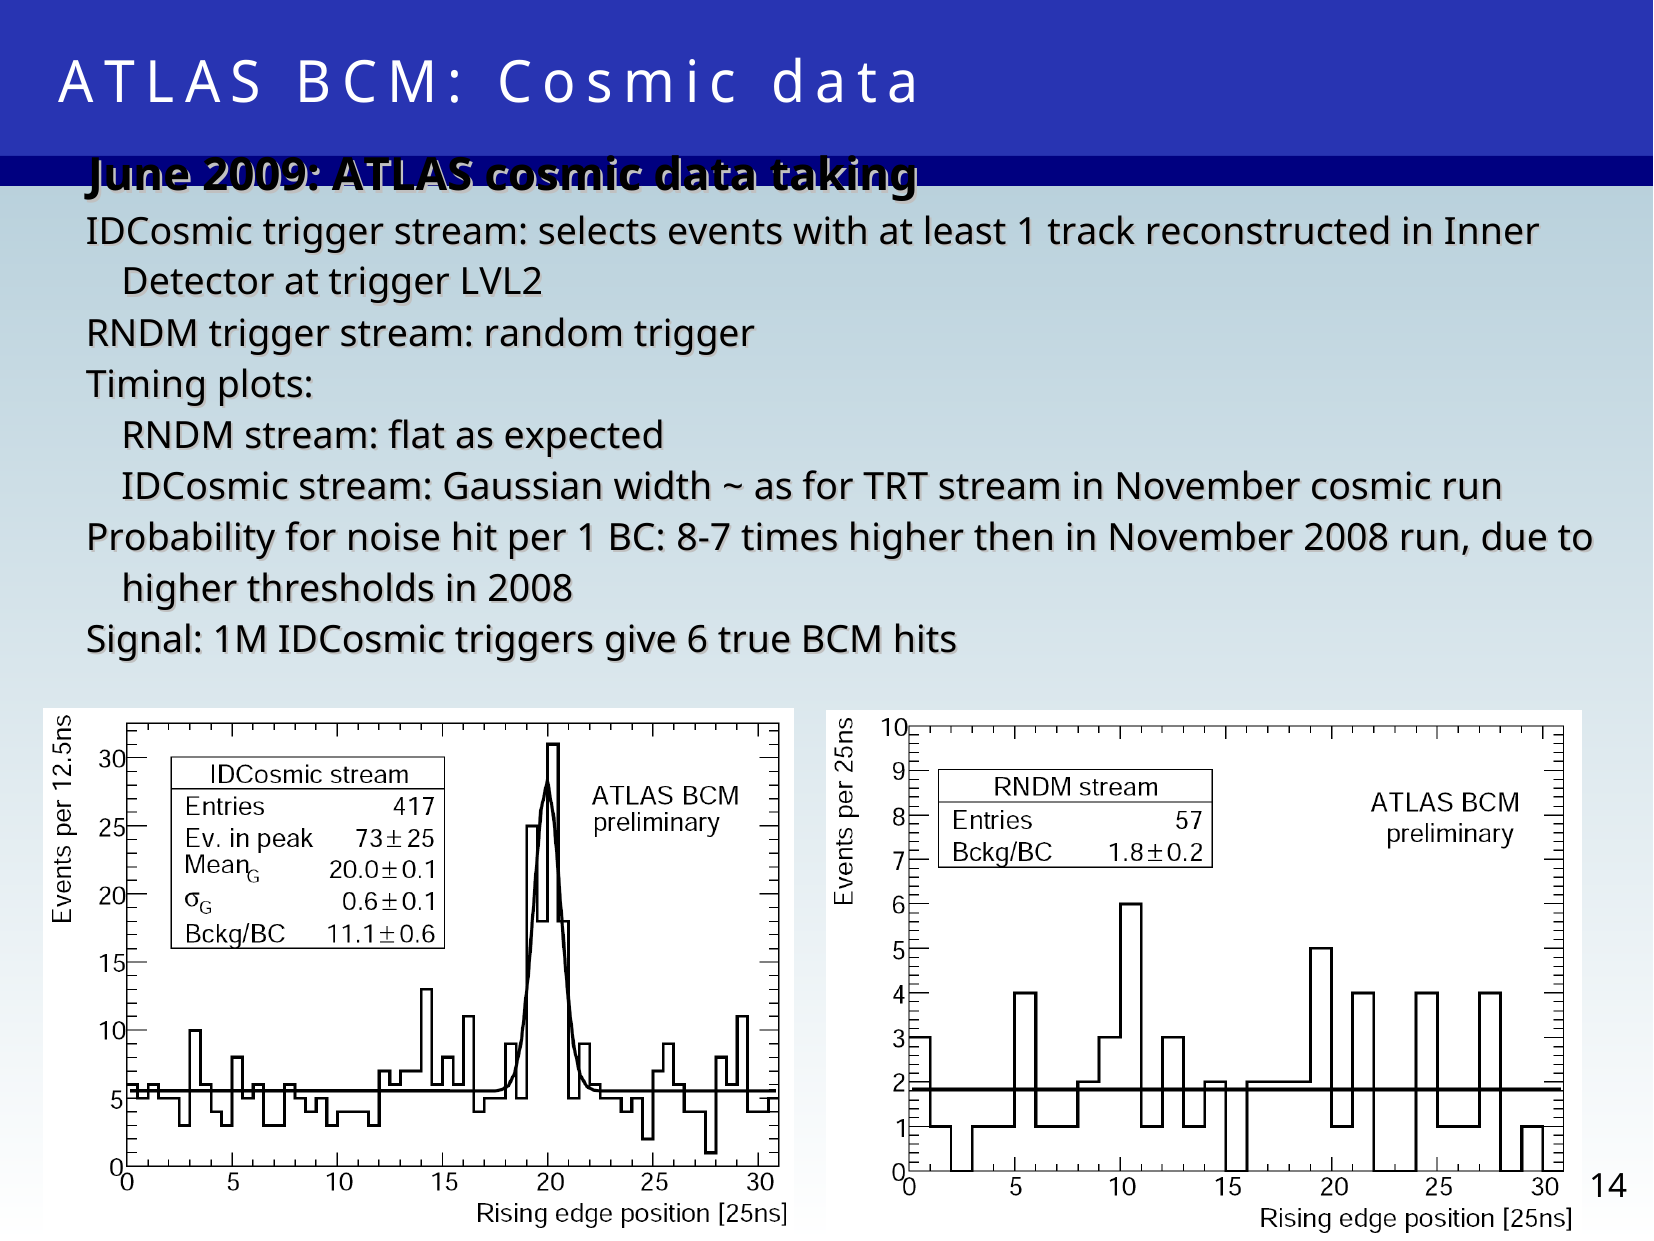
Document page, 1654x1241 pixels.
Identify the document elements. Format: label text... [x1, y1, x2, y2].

picture [826, 710, 1582, 1236]
text_box June 2009: ATLAS cosmic data taking IDCosmic trigger stream: selects events with at least 1 track reconstructed in Inner Detector at trigger LVL2 RNDM trigger stream: random trigger Timing plots: RNDM stream: flat as expected IDCosmic stream: Gaussian width ~ as for TRT stream in November cosmic run Probability for noise hit per 1 BC: 8-7 times higher then in November 2008 run, due to higher thresholds in 2008 Signal: 1M IDCosmic triggers give 6 true BCM hits [50, 204, 1643, 715]
picture [43, 708, 794, 1234]
title ATLAS BCM: Cosmic data [58, 5, 1613, 155]
